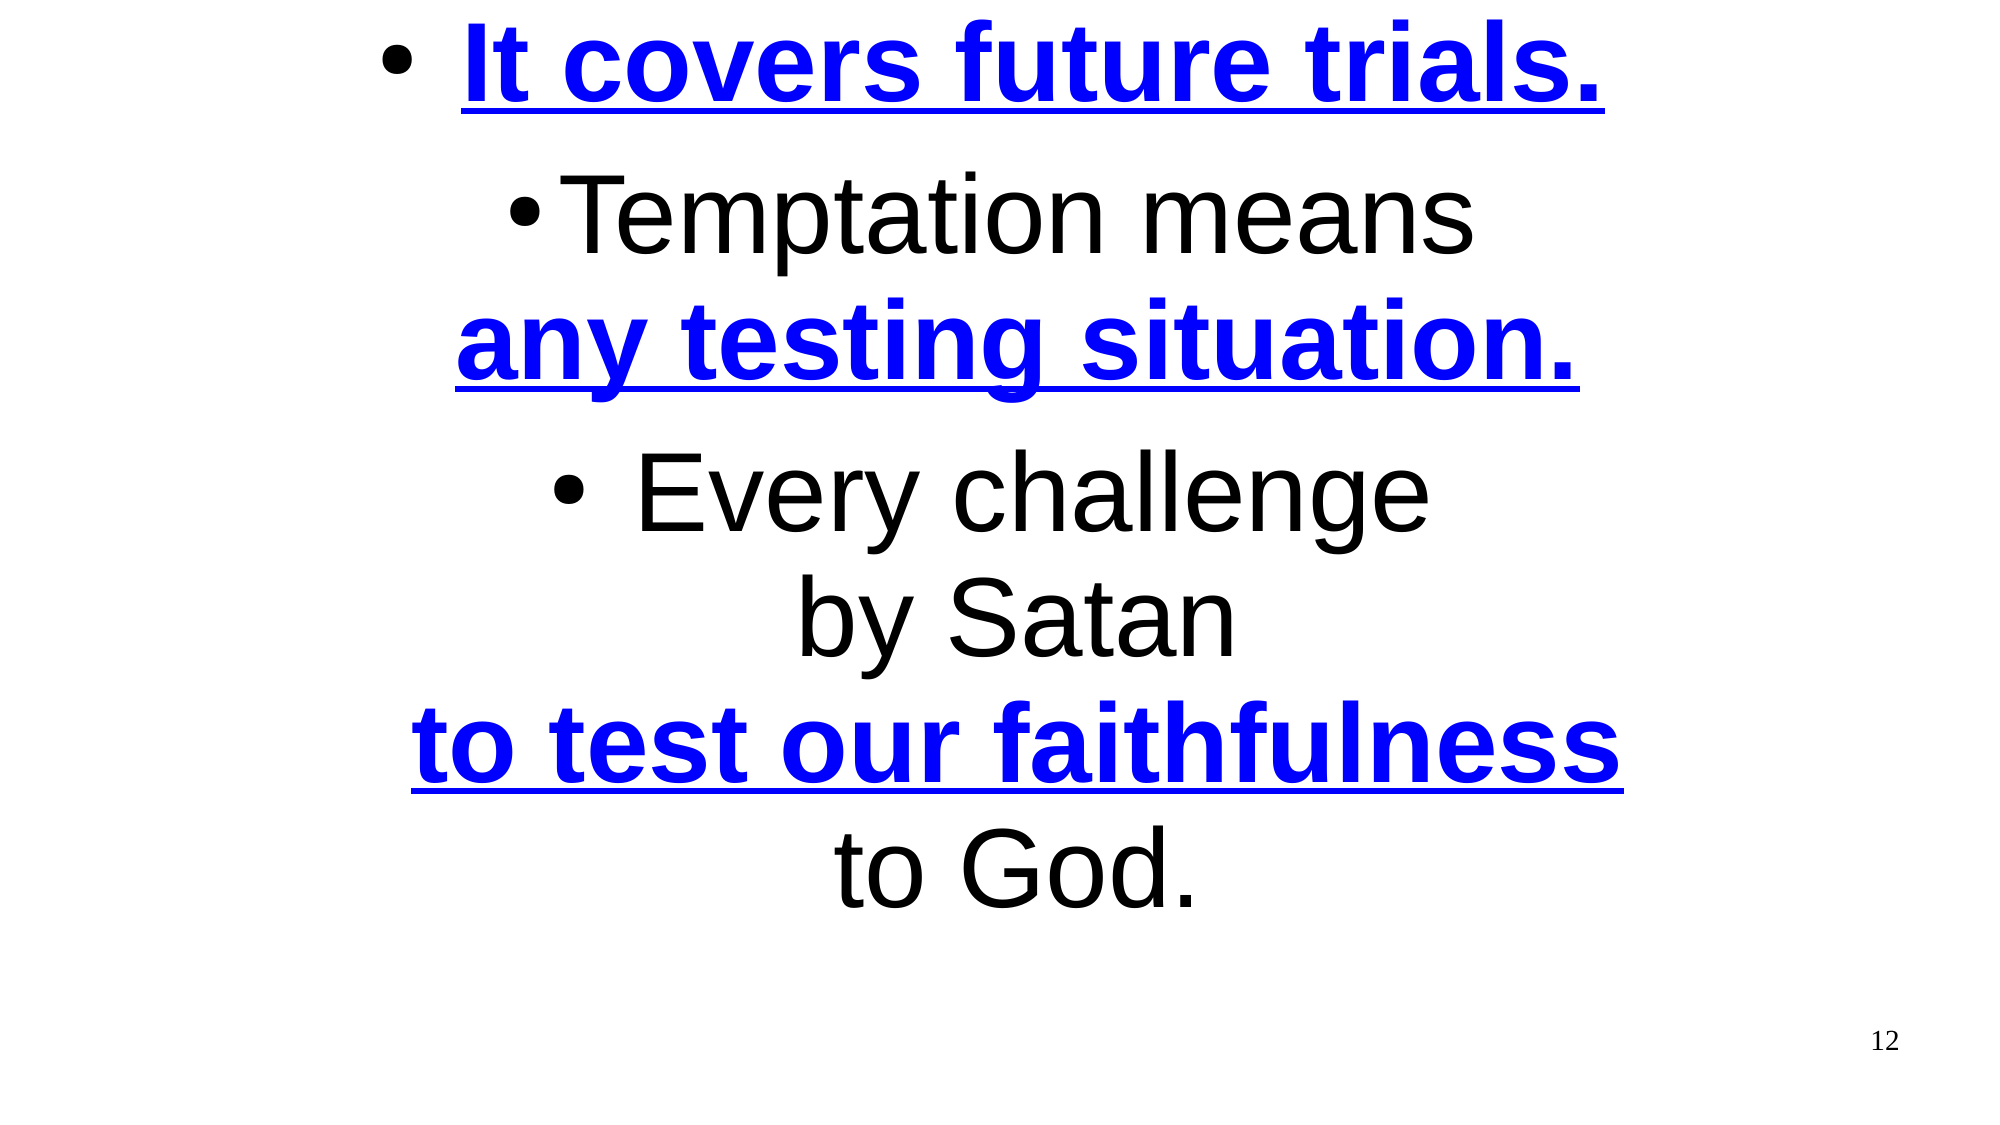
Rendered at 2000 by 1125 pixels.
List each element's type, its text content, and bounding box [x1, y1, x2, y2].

list It covers future trials. Temptation means any testing situation. Every challenge by Satan to test our faithfulness to God. [0, 0, 1996, 1123]
